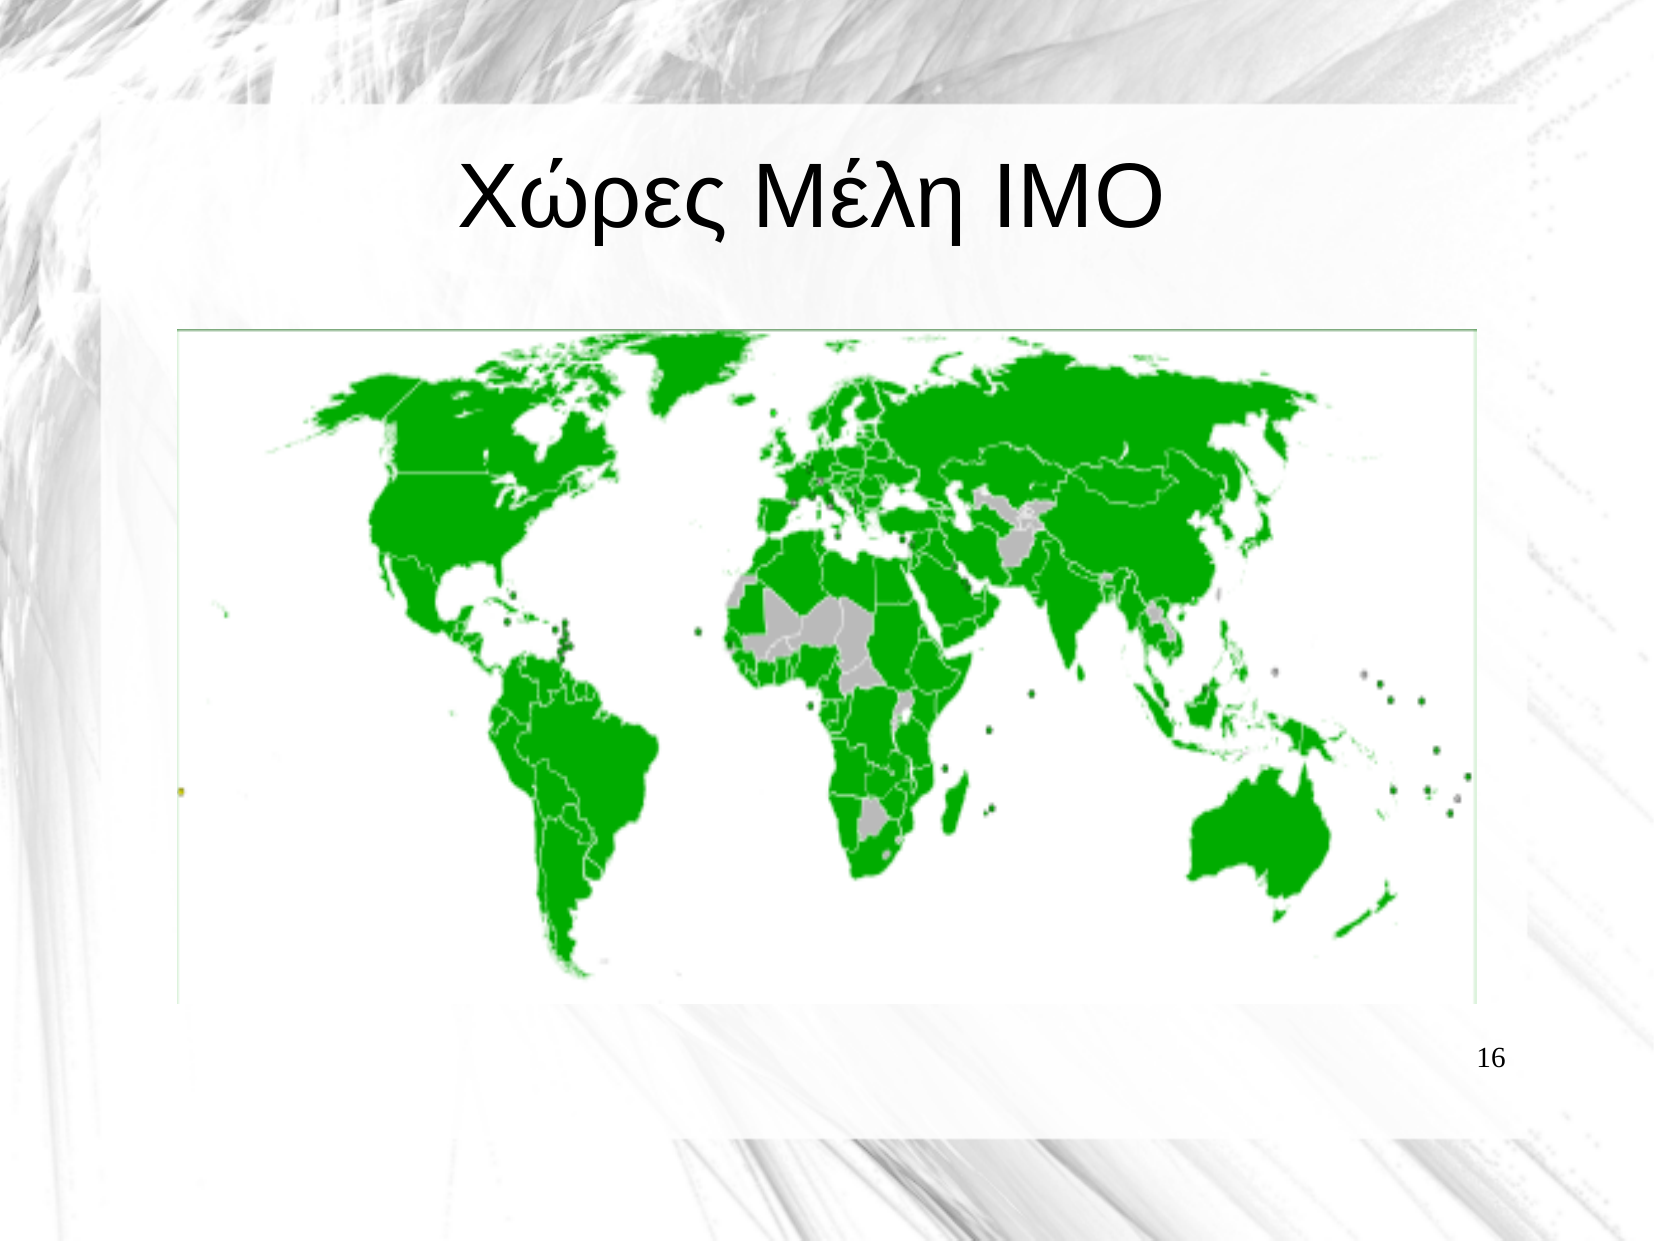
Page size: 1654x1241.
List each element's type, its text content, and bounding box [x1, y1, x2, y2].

title Χώρες Μέλη ΙΜΟ [118, 112, 1506, 281]
picture [0, 0, 1654, 1241]
